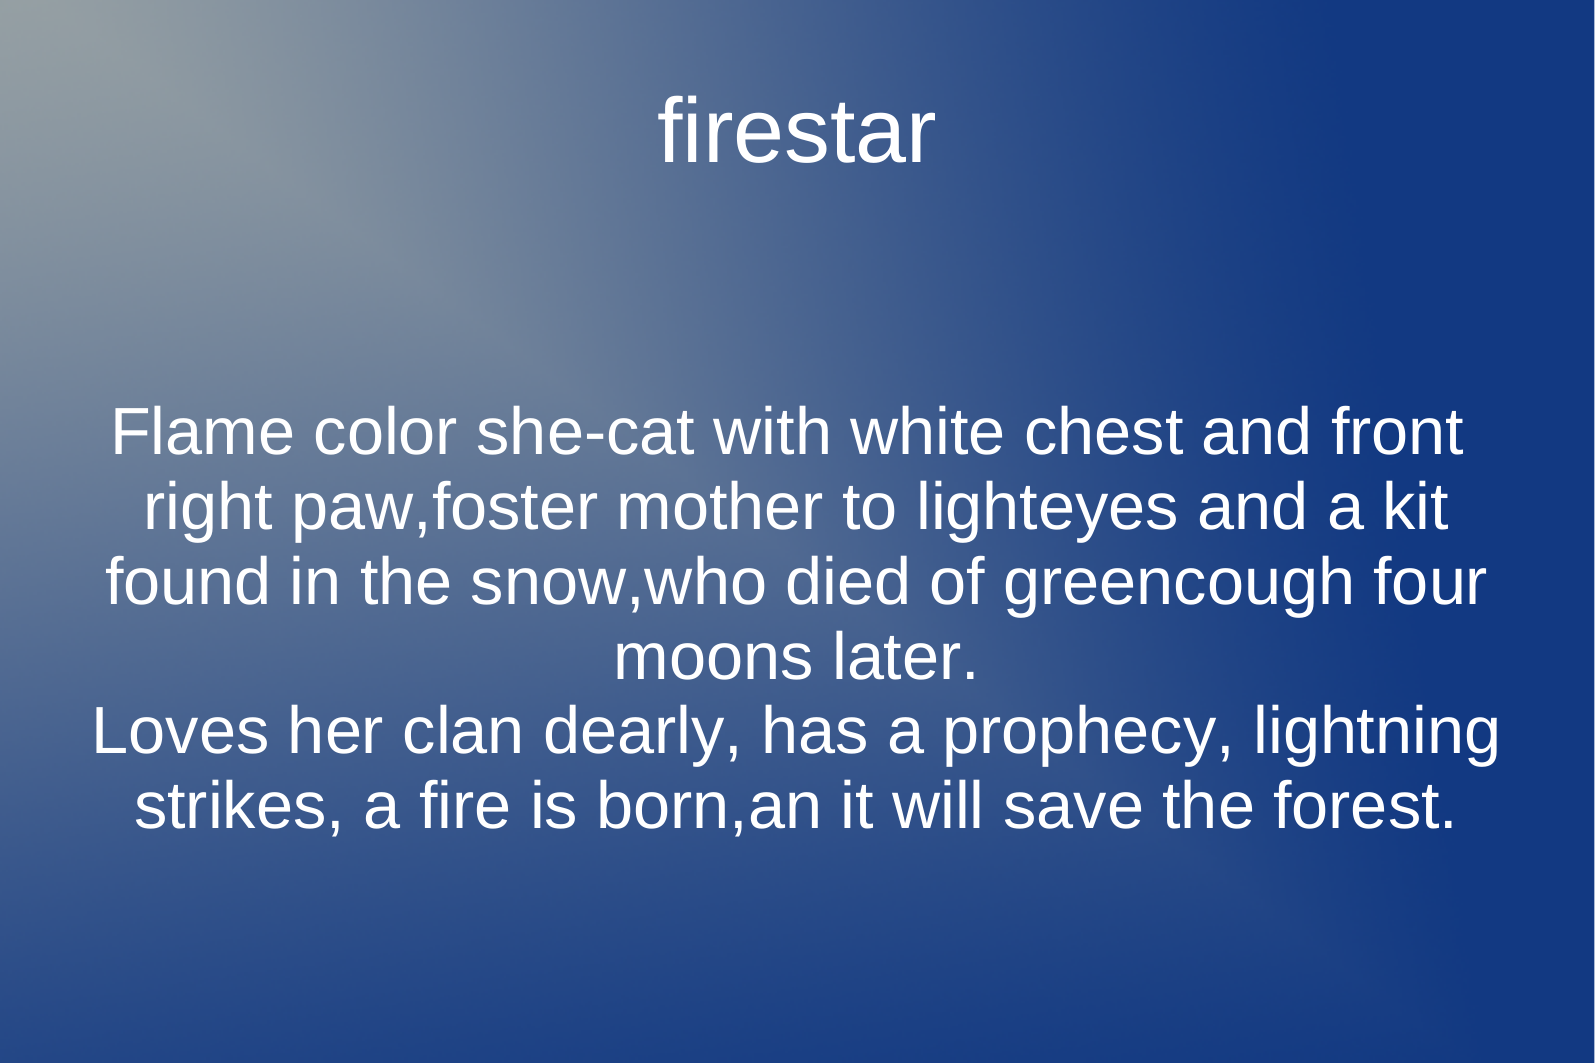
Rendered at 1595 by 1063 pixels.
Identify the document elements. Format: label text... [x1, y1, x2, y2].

title firestar [79, 49, 1515, 213]
subtitle Flame color she-cat with white chest and front right paw,foster mother to lighteyes and a kit found in the snow,who died of greencough four moons later. Loves her clan dearly, has a prophecy, lightning strikes, a fire is born,an it will save the forest. [79, 248, 1515, 989]
picture [0, 0, 1595, 1063]
